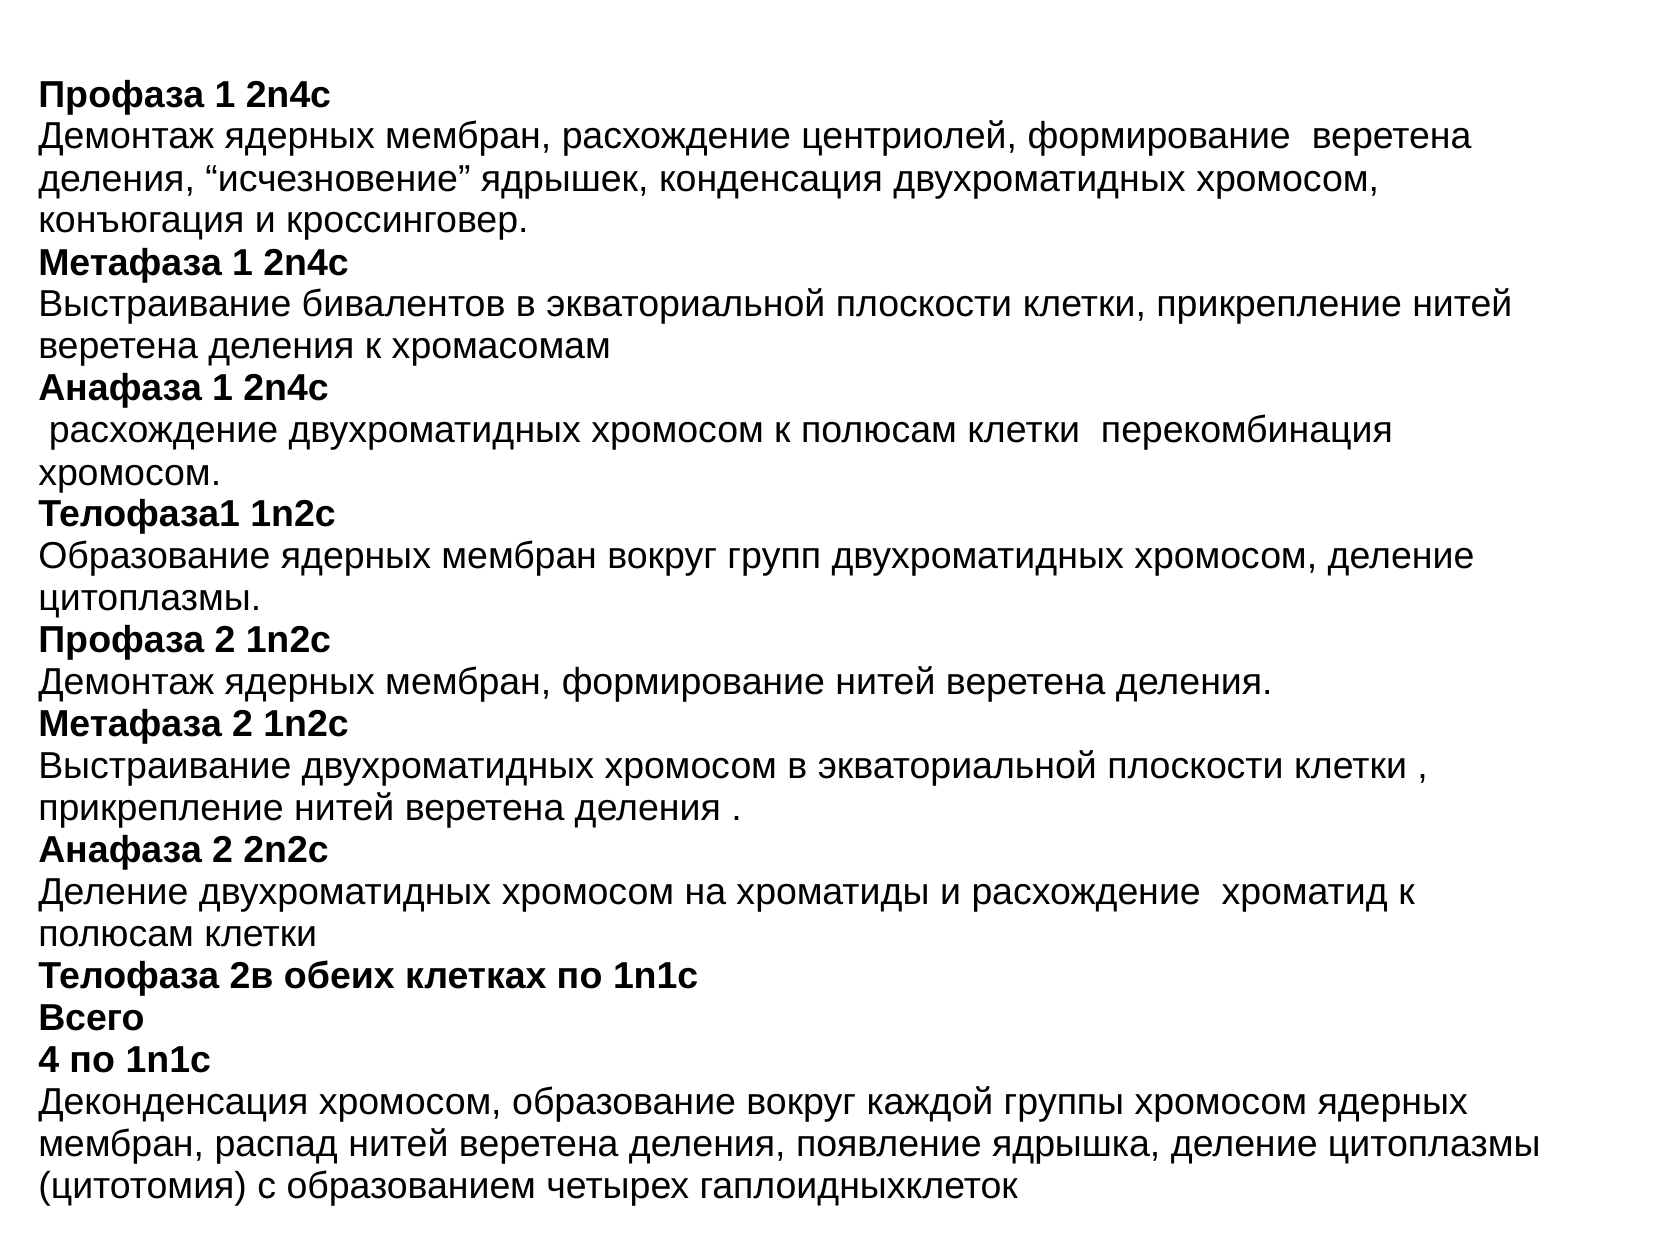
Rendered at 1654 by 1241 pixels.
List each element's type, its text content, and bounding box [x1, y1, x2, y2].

text_box Профаза 1 2n4c Демонтаж ядерных мембран, расхождение центриолей, формирование веретена деления, “исчезновение” ядрышек, конденсация двухроматидных хромосом, конъюгация и кроссинговер. Метафаза 1 2n4c Выстраивание бивалентов в экваториальной плоскости клетки, прикрепление нитей веретена деления к хромасомам Анафаза 1 2n4c расхождение двухроматидных хромосом к полюсам клетки перекомбинация хромосом. Телофаза1 1n2c Образование ядерных мембран вокруг групп двухроматидных хромосом, деление цитоплазмы. Профаза 2 1n2c Демонтаж ядерных мембран, формирование нитей веретена деления. Метафаза 2 1n2c Выстраивание двухроматидных хромосом в экваториальной плоскости клетки , прикрепление нитей веретена деления . Анафаза 2 2n2c Деление двухроматидных хромосом на хроматиды и расхождение хроматид к полюсам клетки Телофаза 2в обеих клетках по 1n1c Всего 4 по 1n1c Деконденсация хромосом, образование вокруг каждой группы хромосом ядерных мембран, распад нитей веретена деления, появление ядрышка, деление цитоплазмы (цитотомия) с образованием четырех гаплоидныхклеток [23, 23, 1560, 1228]
